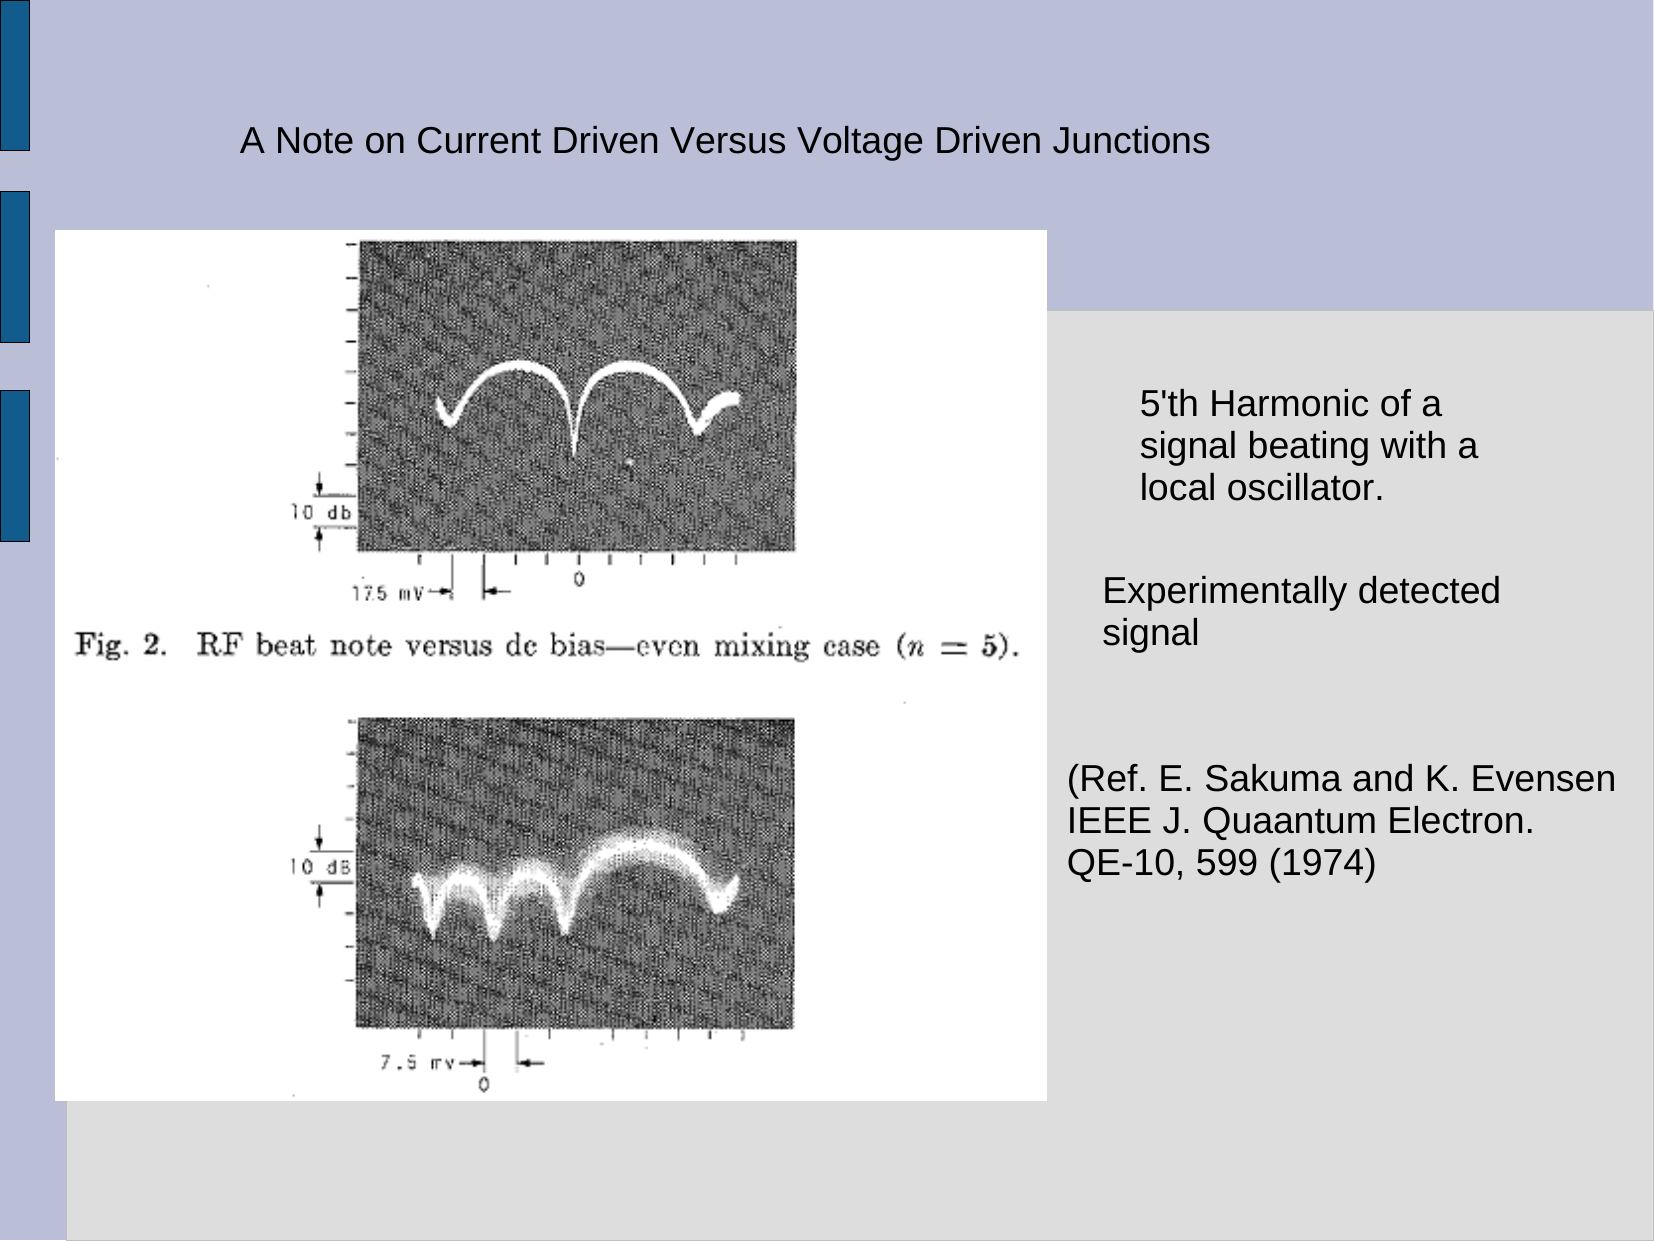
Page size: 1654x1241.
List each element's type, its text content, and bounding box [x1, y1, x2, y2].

text_box Experimentally detected signal [1087, 562, 1516, 662]
text_box 5'th Harmonic of a signal beating with a local oscillator. [1125, 375, 1504, 516]
text_box A Note on Current Driven Versus Voltage Driven Junctions [225, 112, 1227, 170]
picture [55, 230, 1047, 1101]
text_box (Ref. E. Sakuma and K. Evensen IEEE J. Quaantum Electron. QE-10, 599 (1974) [1052, 750, 1632, 891]
